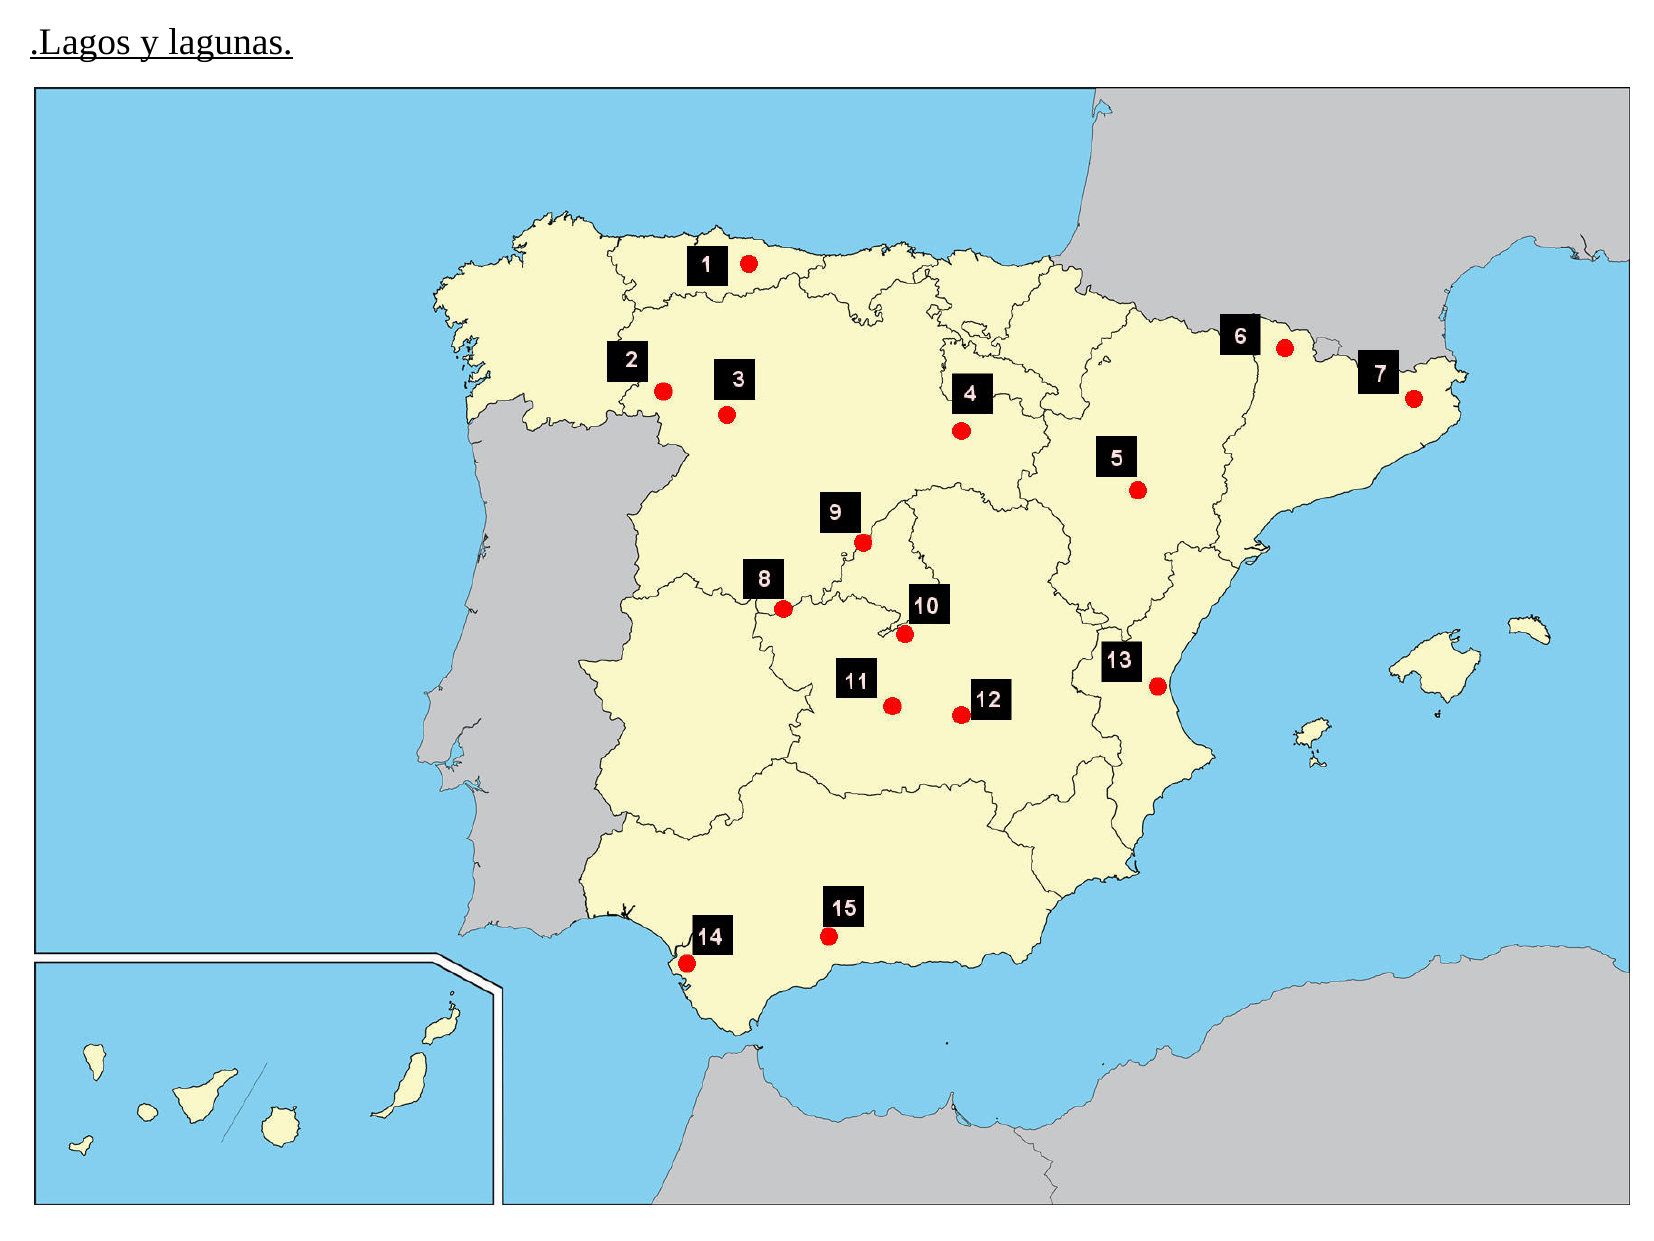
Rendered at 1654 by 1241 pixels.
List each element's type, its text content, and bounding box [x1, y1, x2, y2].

text_box .Lagos y lagunas. [14, 14, 338, 72]
picture [34, 87, 1630, 1205]
